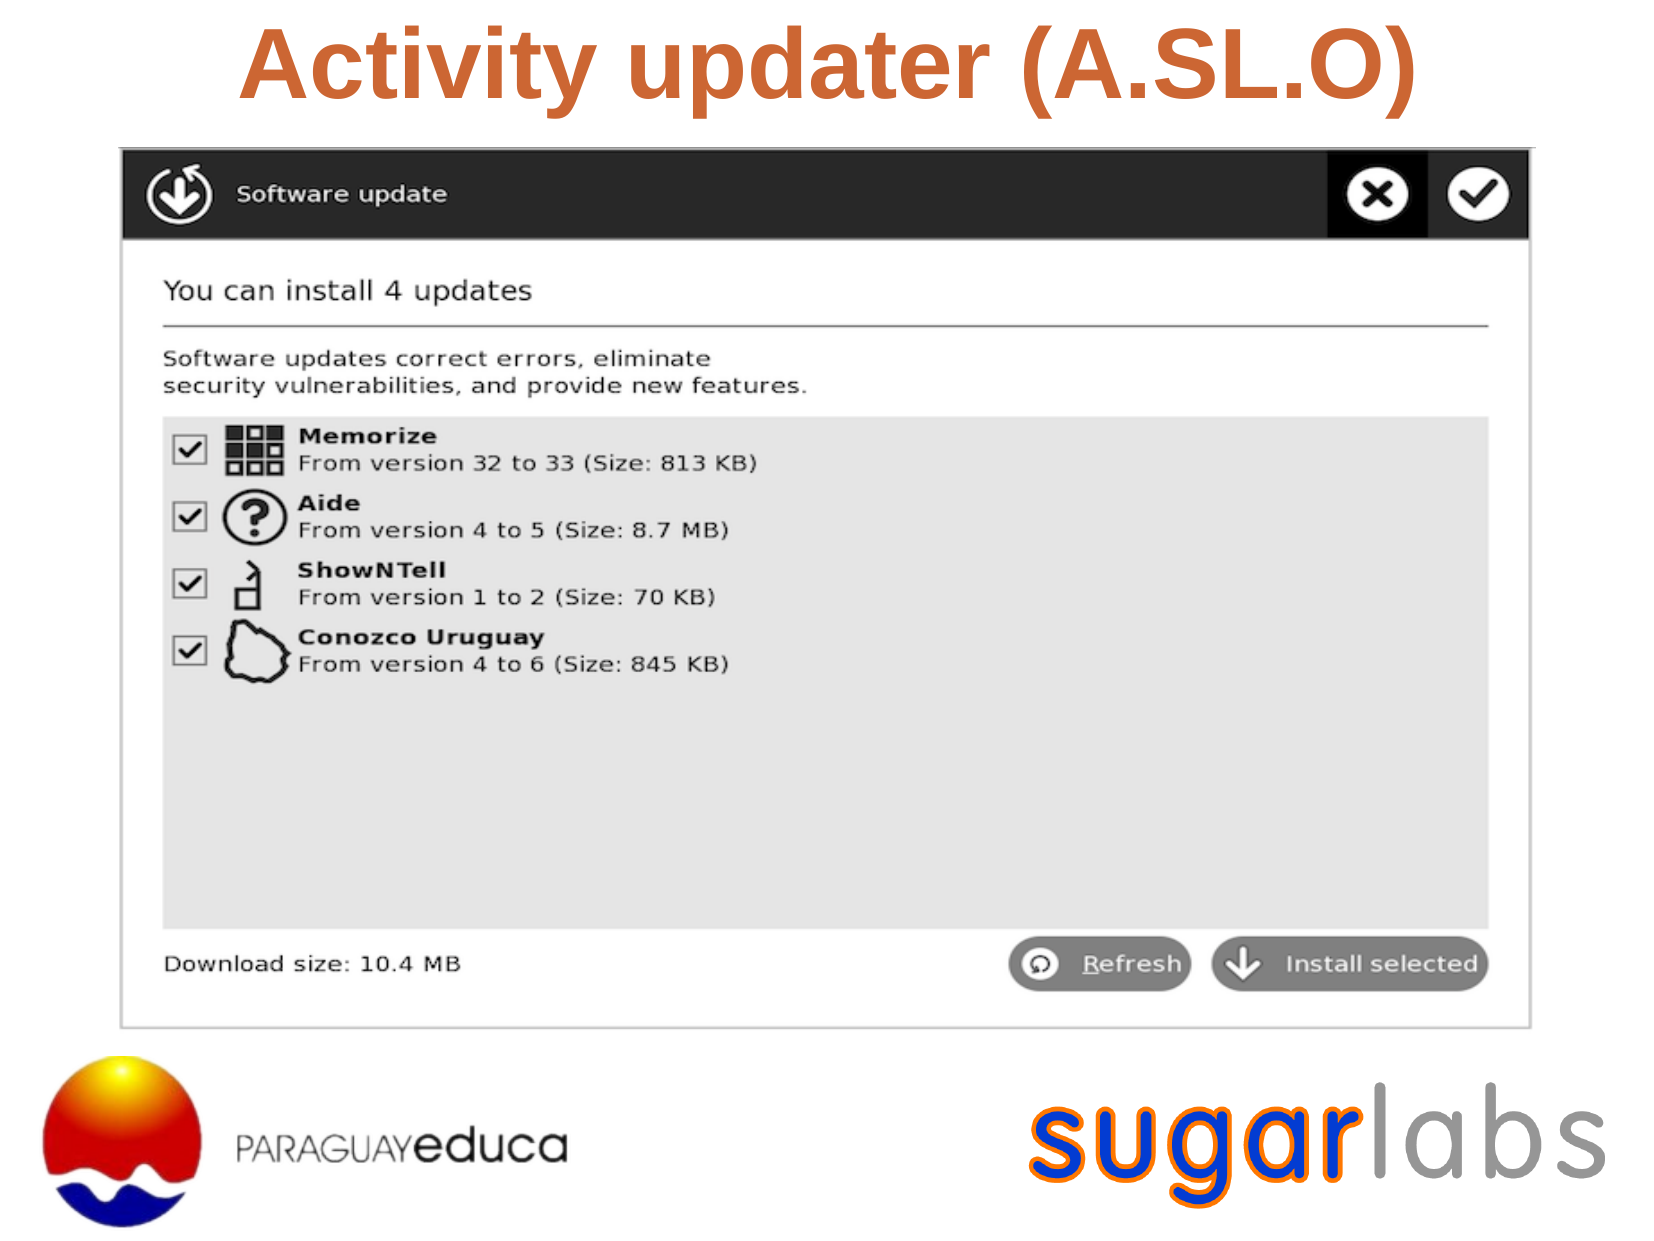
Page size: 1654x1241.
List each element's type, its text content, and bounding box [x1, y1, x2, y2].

title Activity updater (A.SL.O) [84, 0, 1573, 136]
picture [118, 147, 1654, 1241]
picture [33, 1056, 579, 1236]
